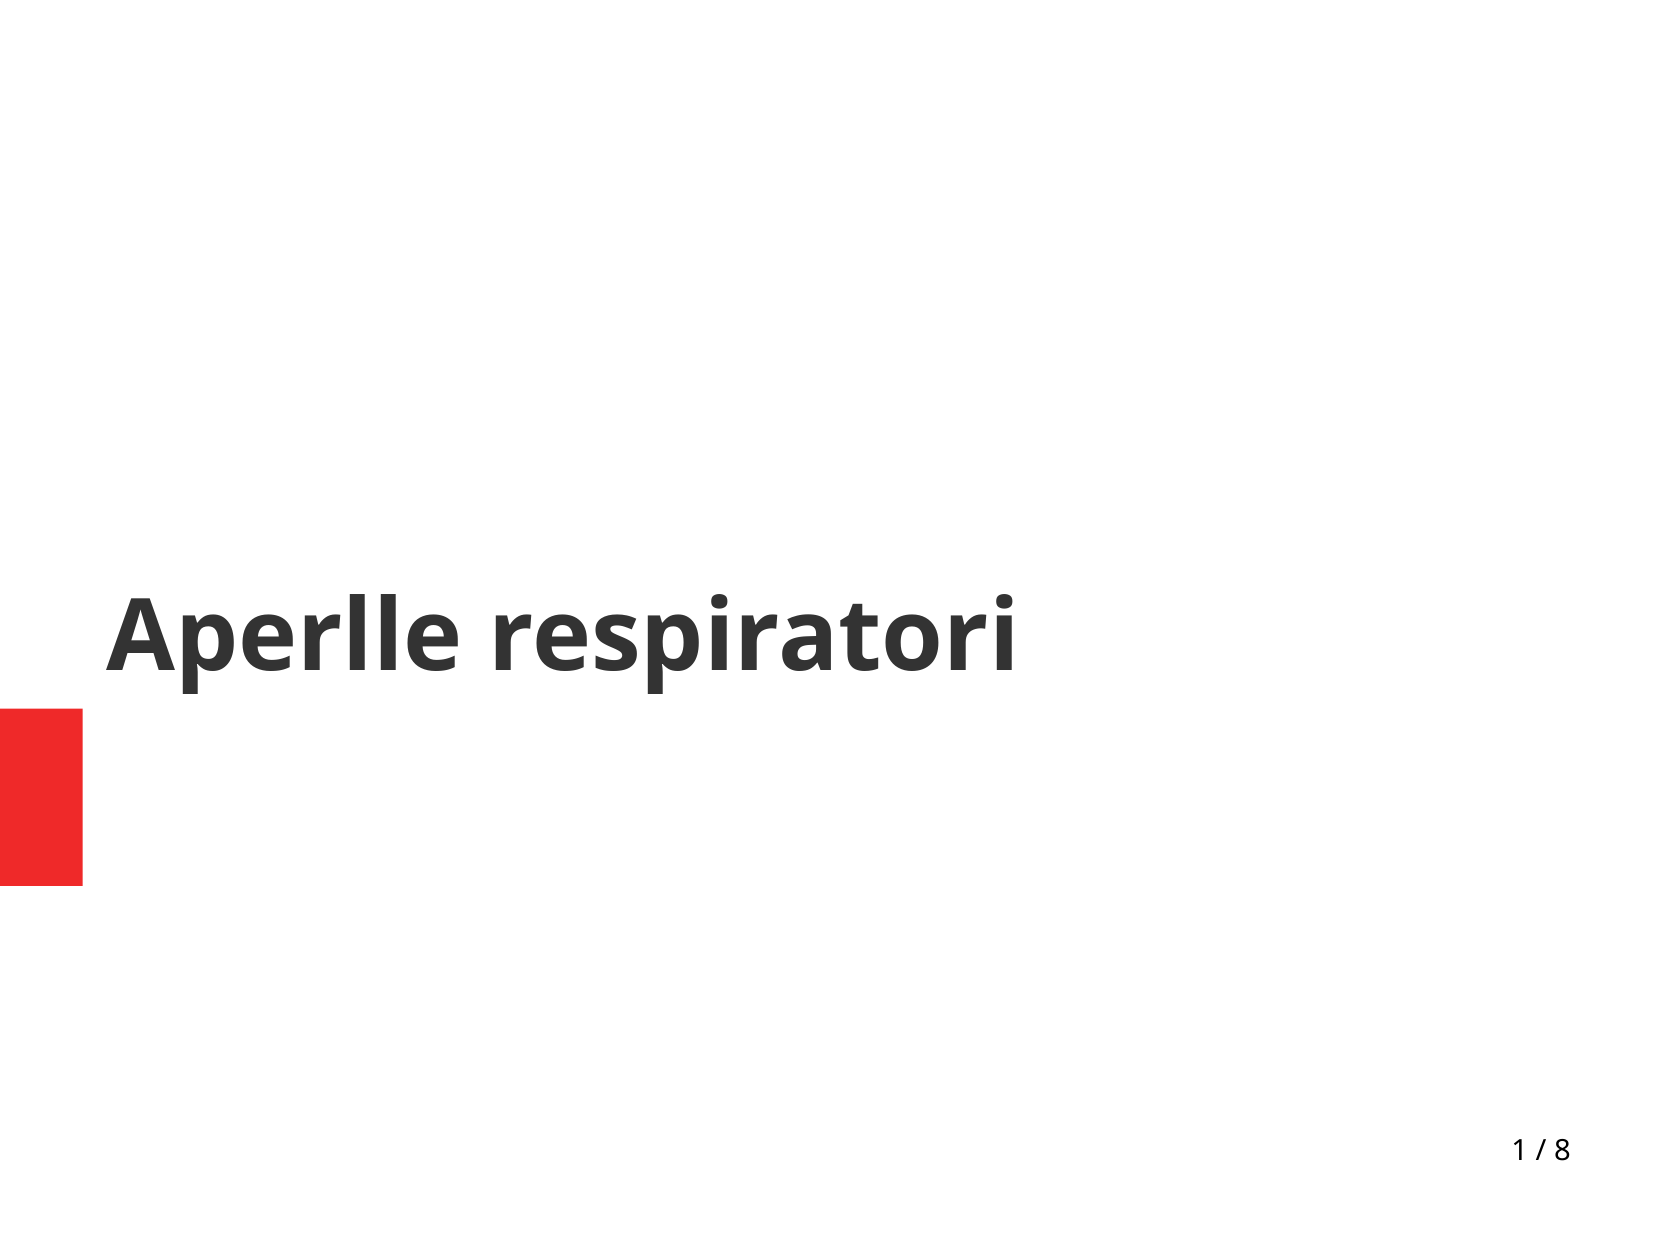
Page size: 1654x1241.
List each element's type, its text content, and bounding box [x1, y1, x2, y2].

title Aperlle respiratori [106, 82, 1512, 1182]
